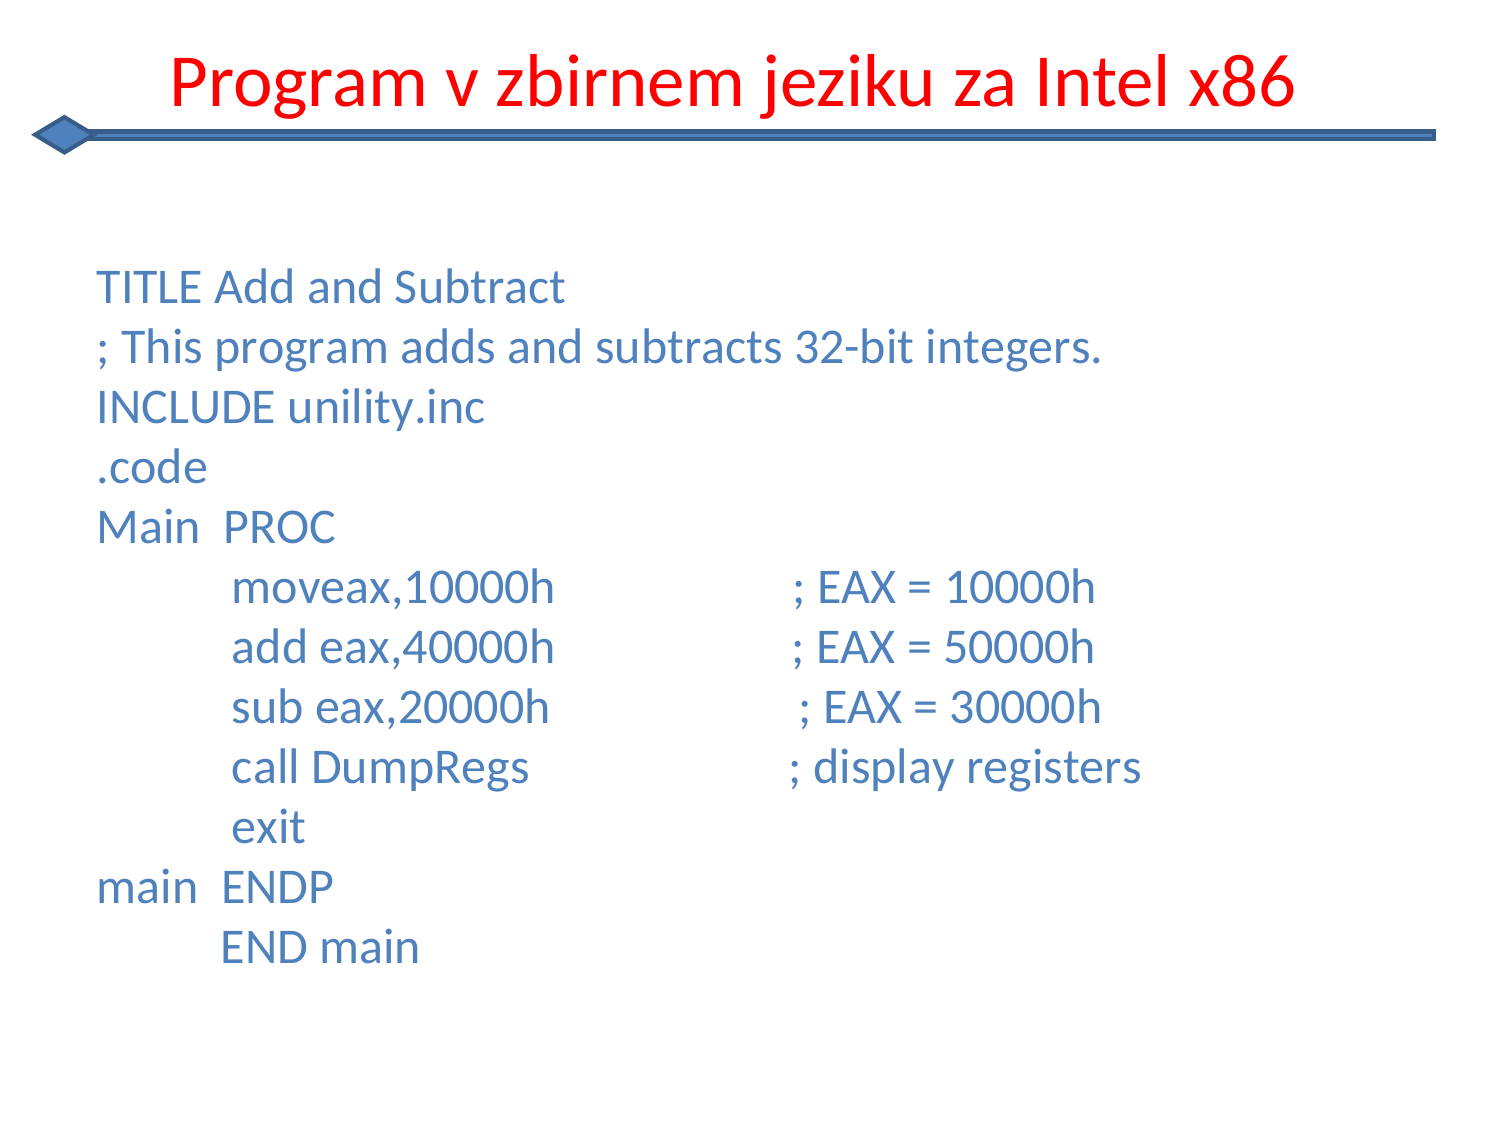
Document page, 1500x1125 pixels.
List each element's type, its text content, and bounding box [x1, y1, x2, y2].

title Program v zbirnem jeziku za Intel x86 [58, 0, 1409, 153]
text_box TITLE Add and Subtract ; This program adds and subtracts 32-bit integers. INCLUDE unility.inc .code Main PROC moveax,10000h ; EAX = 10000h add eax,40000h ; EAX = 50000h sub eax,20000h ; EAX = 30000h call DumpRegs ; display registers exit main ENDP END main [82, 246, 1430, 1042]
